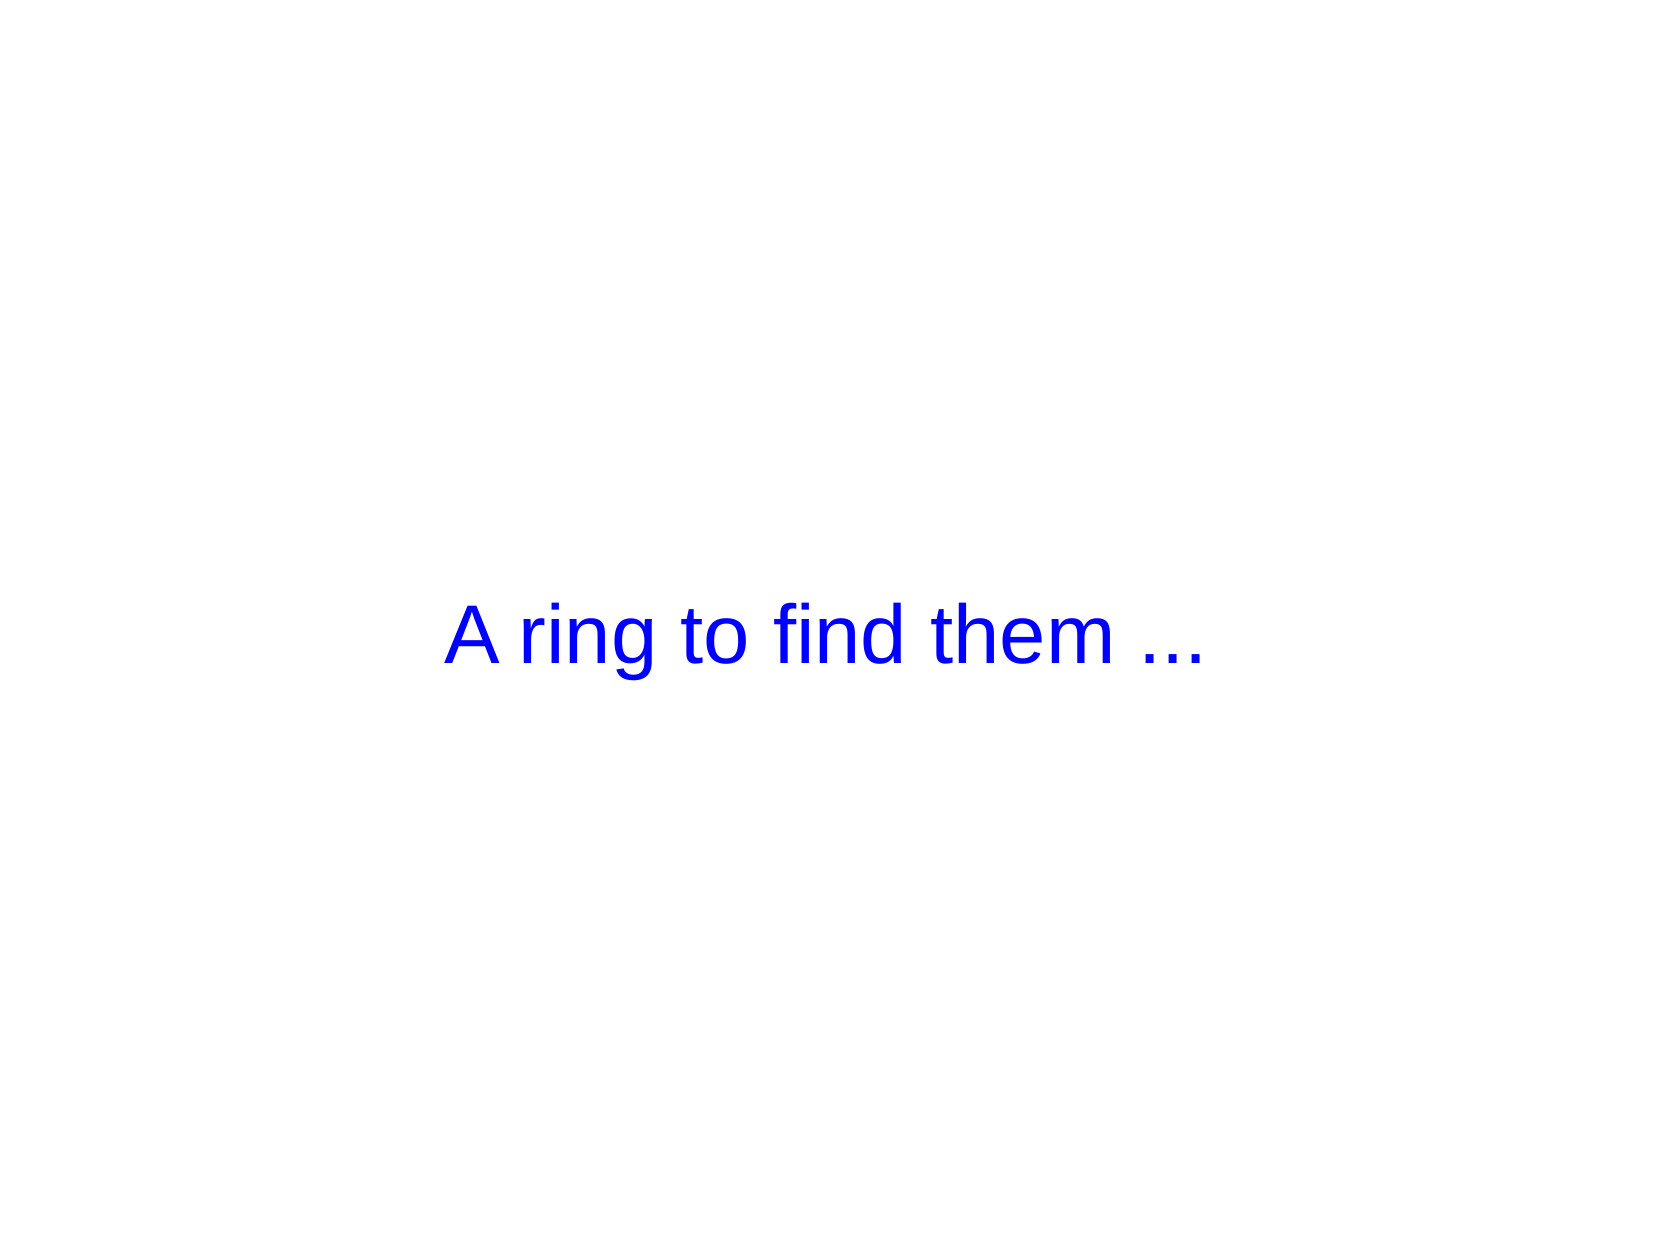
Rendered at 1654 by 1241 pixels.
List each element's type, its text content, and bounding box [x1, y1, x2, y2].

title A ring to find them ... [29, 531, 1625, 739]
